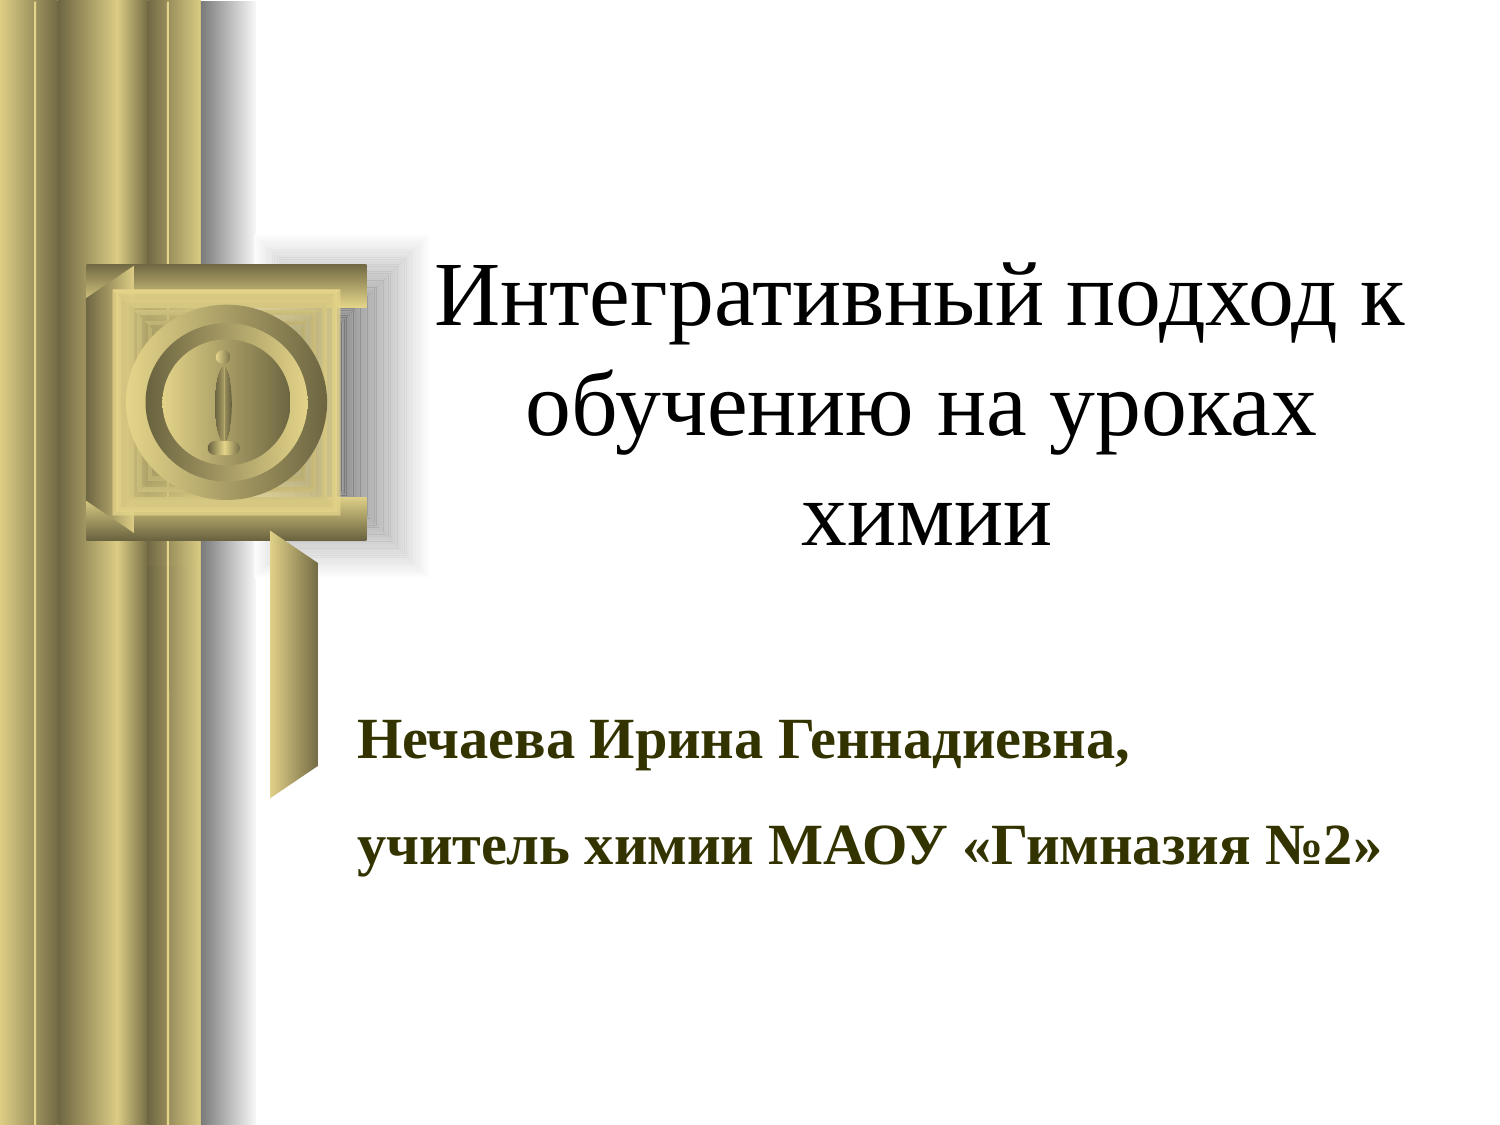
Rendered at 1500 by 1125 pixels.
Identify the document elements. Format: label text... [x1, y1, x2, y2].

text_box Нечаева Ирина Геннадиевна, учитель химии МАОУ «Гимназия №2» [342, 692, 1500, 885]
title Интегративный подход к обучению на уроках химии [143, 207, 1477, 591]
